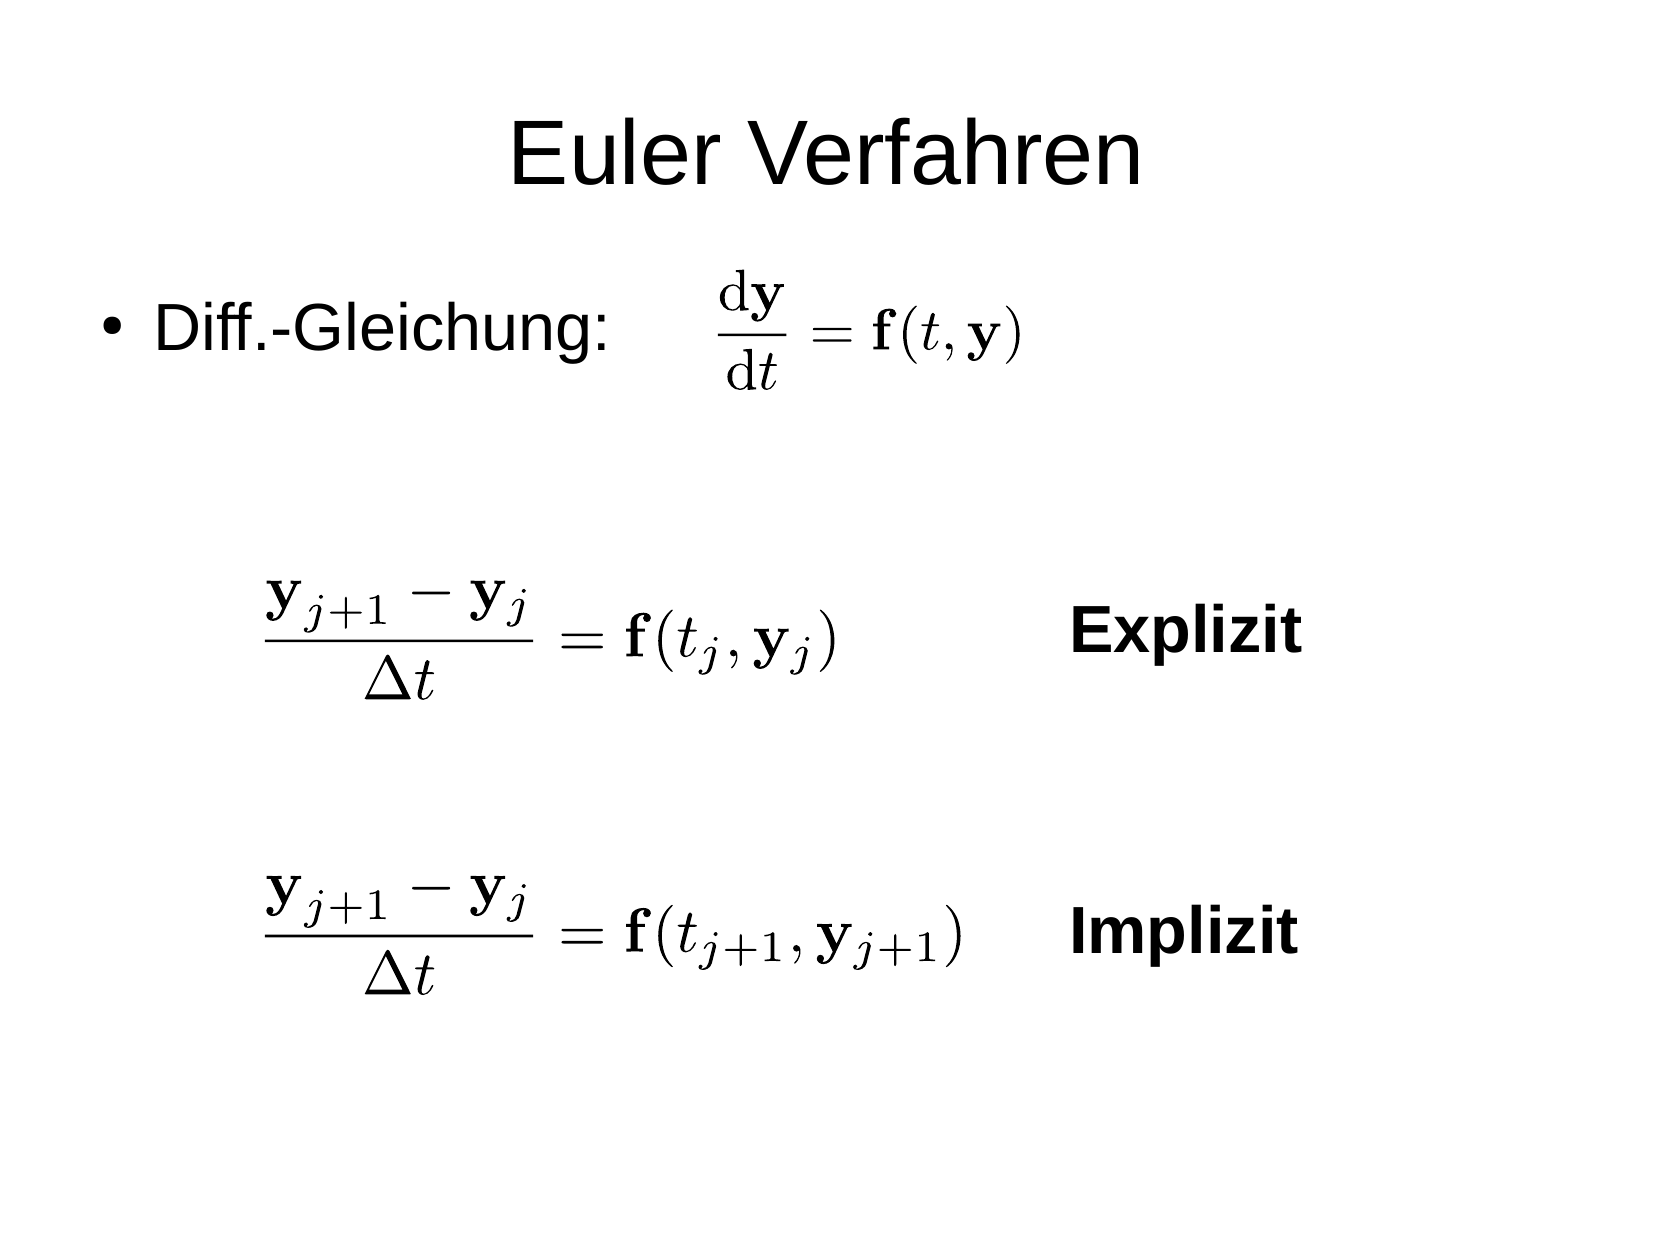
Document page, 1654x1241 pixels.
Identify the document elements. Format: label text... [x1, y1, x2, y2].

text_box [264, 867, 967, 996]
text_box Explizit [1054, 584, 1318, 674]
text_box Implizit [1054, 885, 1314, 976]
text_box [717, 269, 1026, 390]
text_box [264, 572, 841, 700]
title Euler Verfahren [82, 49, 1571, 257]
list Diff.-Gleichung: [82, 290, 1571, 1094]
